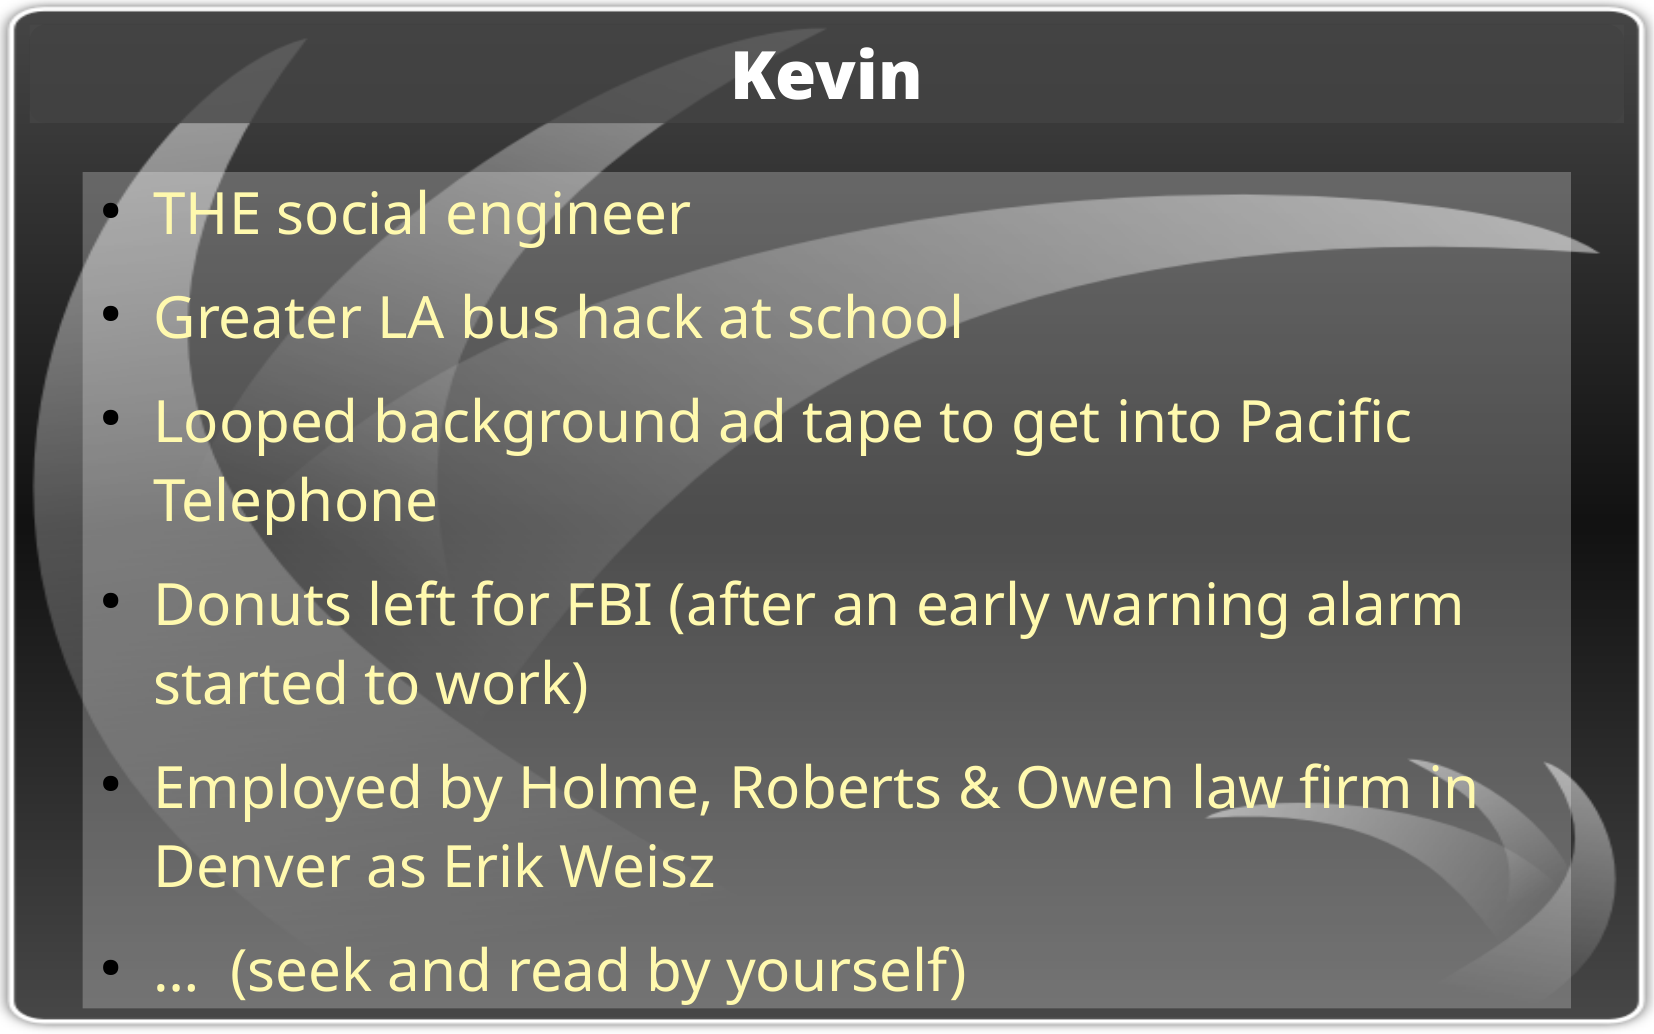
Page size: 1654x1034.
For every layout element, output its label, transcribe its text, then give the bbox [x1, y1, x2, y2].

list THE social engineer Greater LA bus hack at school Looped background ad tape to get into Pacific Telephone Donuts left for FBI (after an early warning alarm started to work) Employed by Holme, Roberts & Owen law firm in Denver as Erik Weisz … (seek and read by yourself) [82, 172, 1571, 987]
title Kevin [29, 24, 1625, 124]
picture [0, 0, 1654, 1034]
